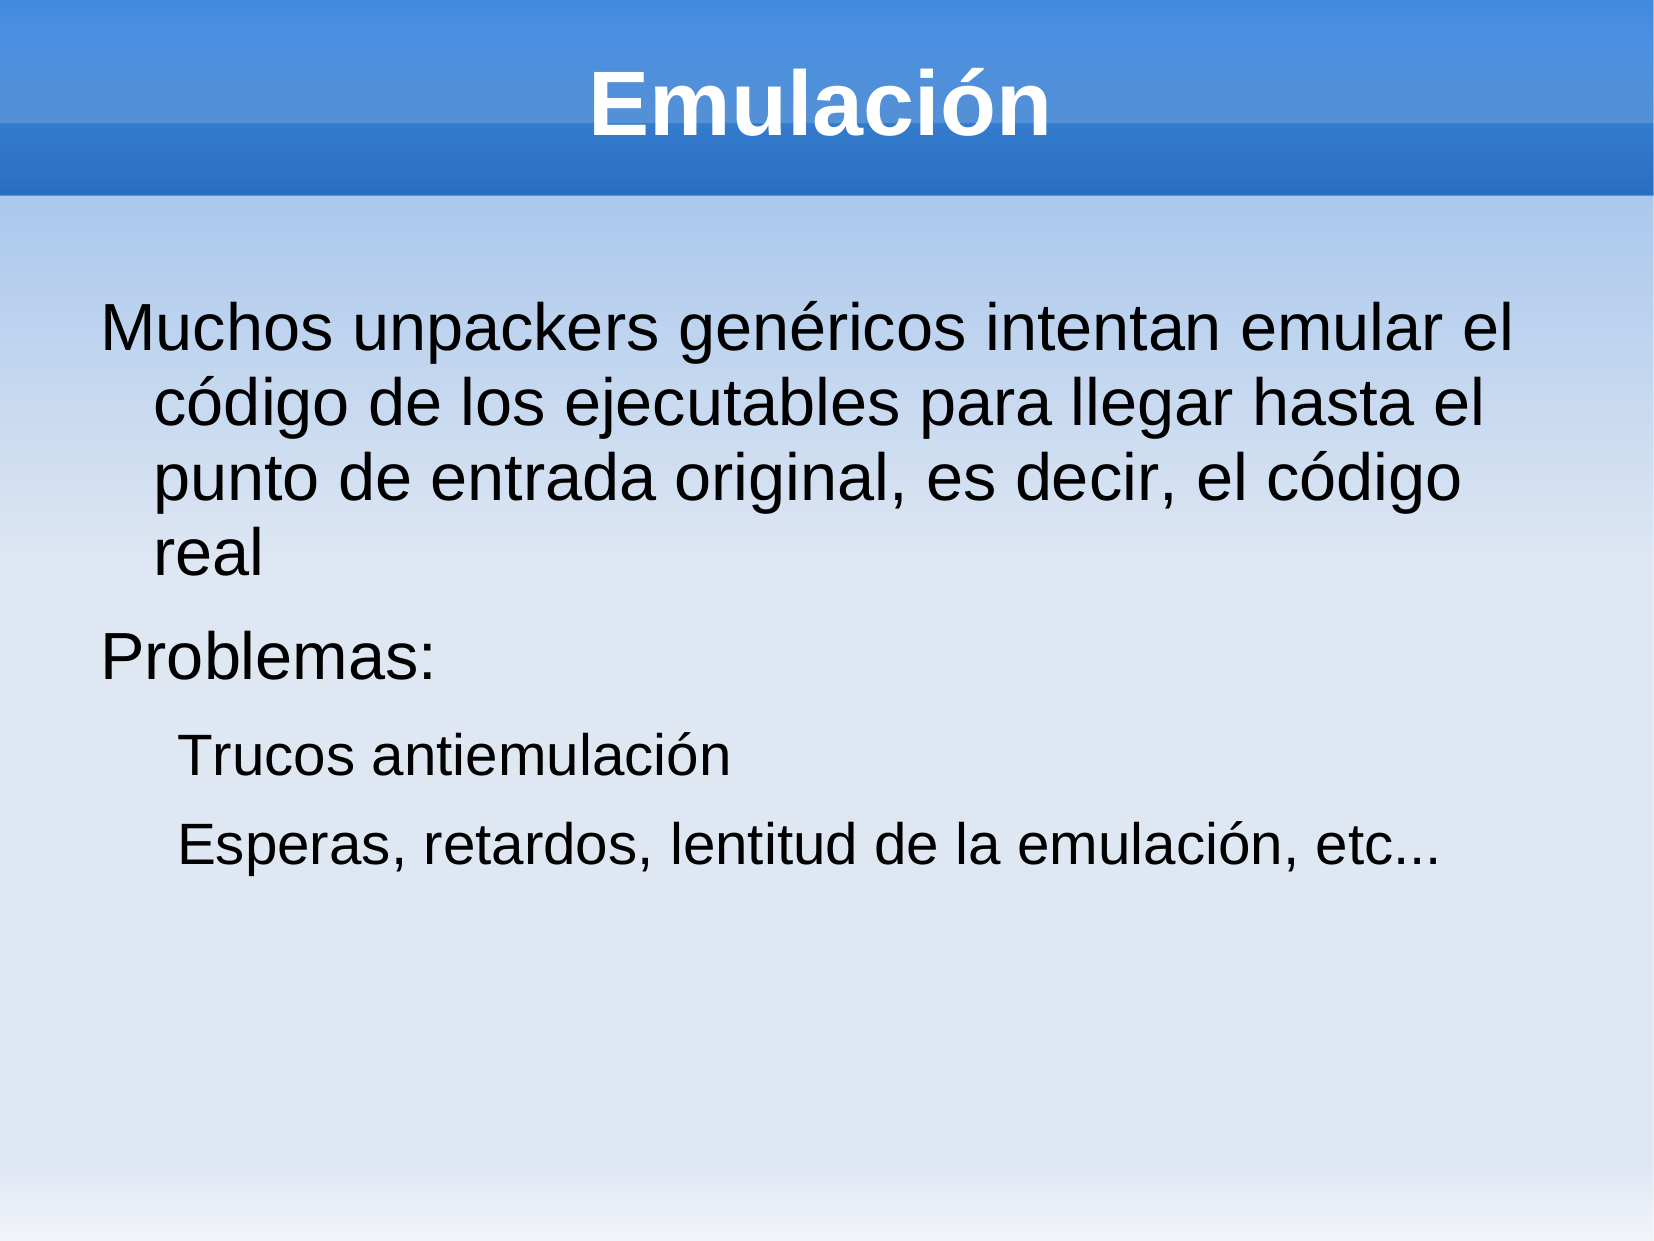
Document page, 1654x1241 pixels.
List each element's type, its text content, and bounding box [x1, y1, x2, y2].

picture [0, 0, 1654, 1241]
title Emulación [76, 7, 1565, 200]
list Muchos unpackers genéricos intentan emular el código de los ejecutables para llegar hasta el punto de entrada original, es decir, el código real Problemas: Trucos antiemulación Esperas, retardos, lentitud de la emulación, etc... [82, 290, 1571, 1094]
